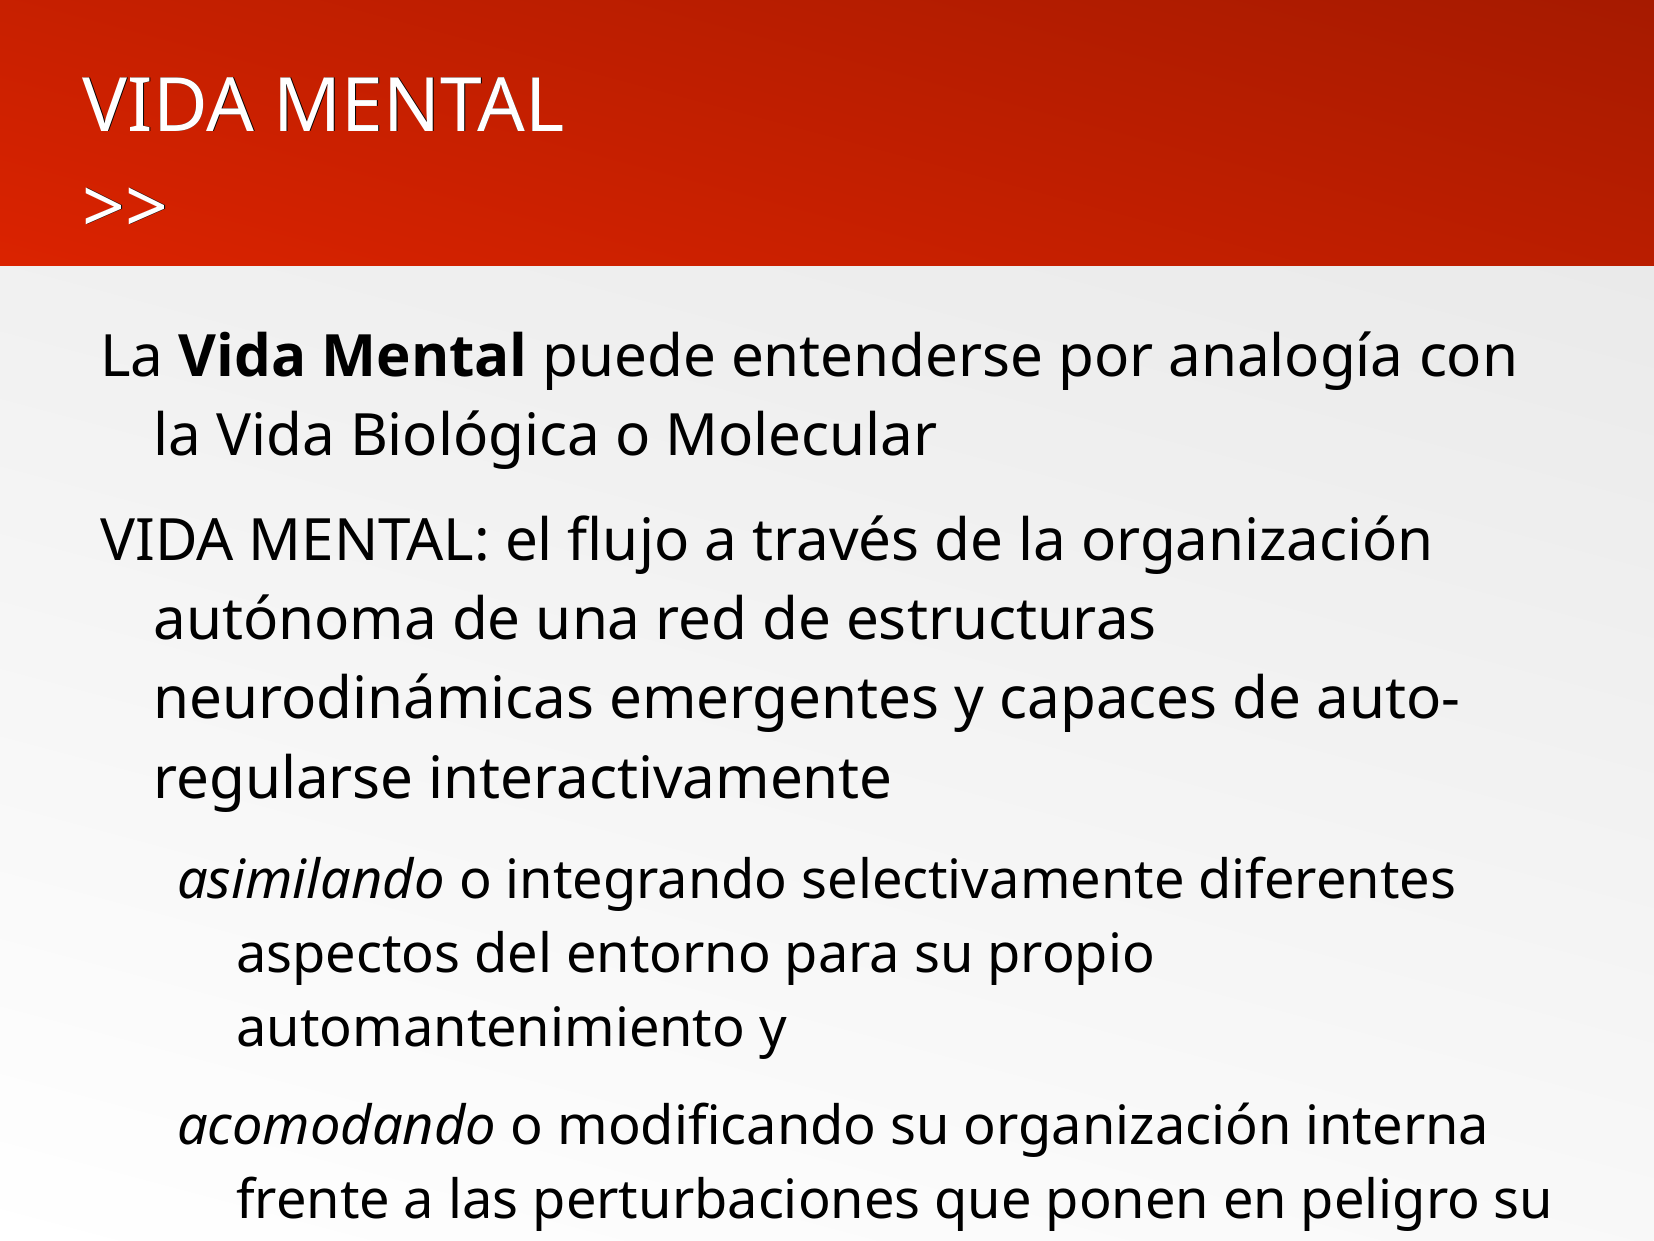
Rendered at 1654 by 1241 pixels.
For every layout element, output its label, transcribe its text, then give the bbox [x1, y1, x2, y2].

list La Vida Mental puede entenderse por analogía con la Vida Biológica o Molecular VIDA MENTAL: el flujo a través de la organización autónoma de una red de estructuras neurodinámicas emergentes y capaces de auto-regularse interactivamente asimilando o integrando selectivamente diferentes aspectos del entorno para su propio automantenimiento y acomodando o modificando su organización interna frente a las perturbaciones que ponen en peligro su estabilidad [82, 313, 1571, 1133]
text_box [0, 0, 1654, 266]
title VIDA MENTAL >> [82, 49, 1571, 257]
